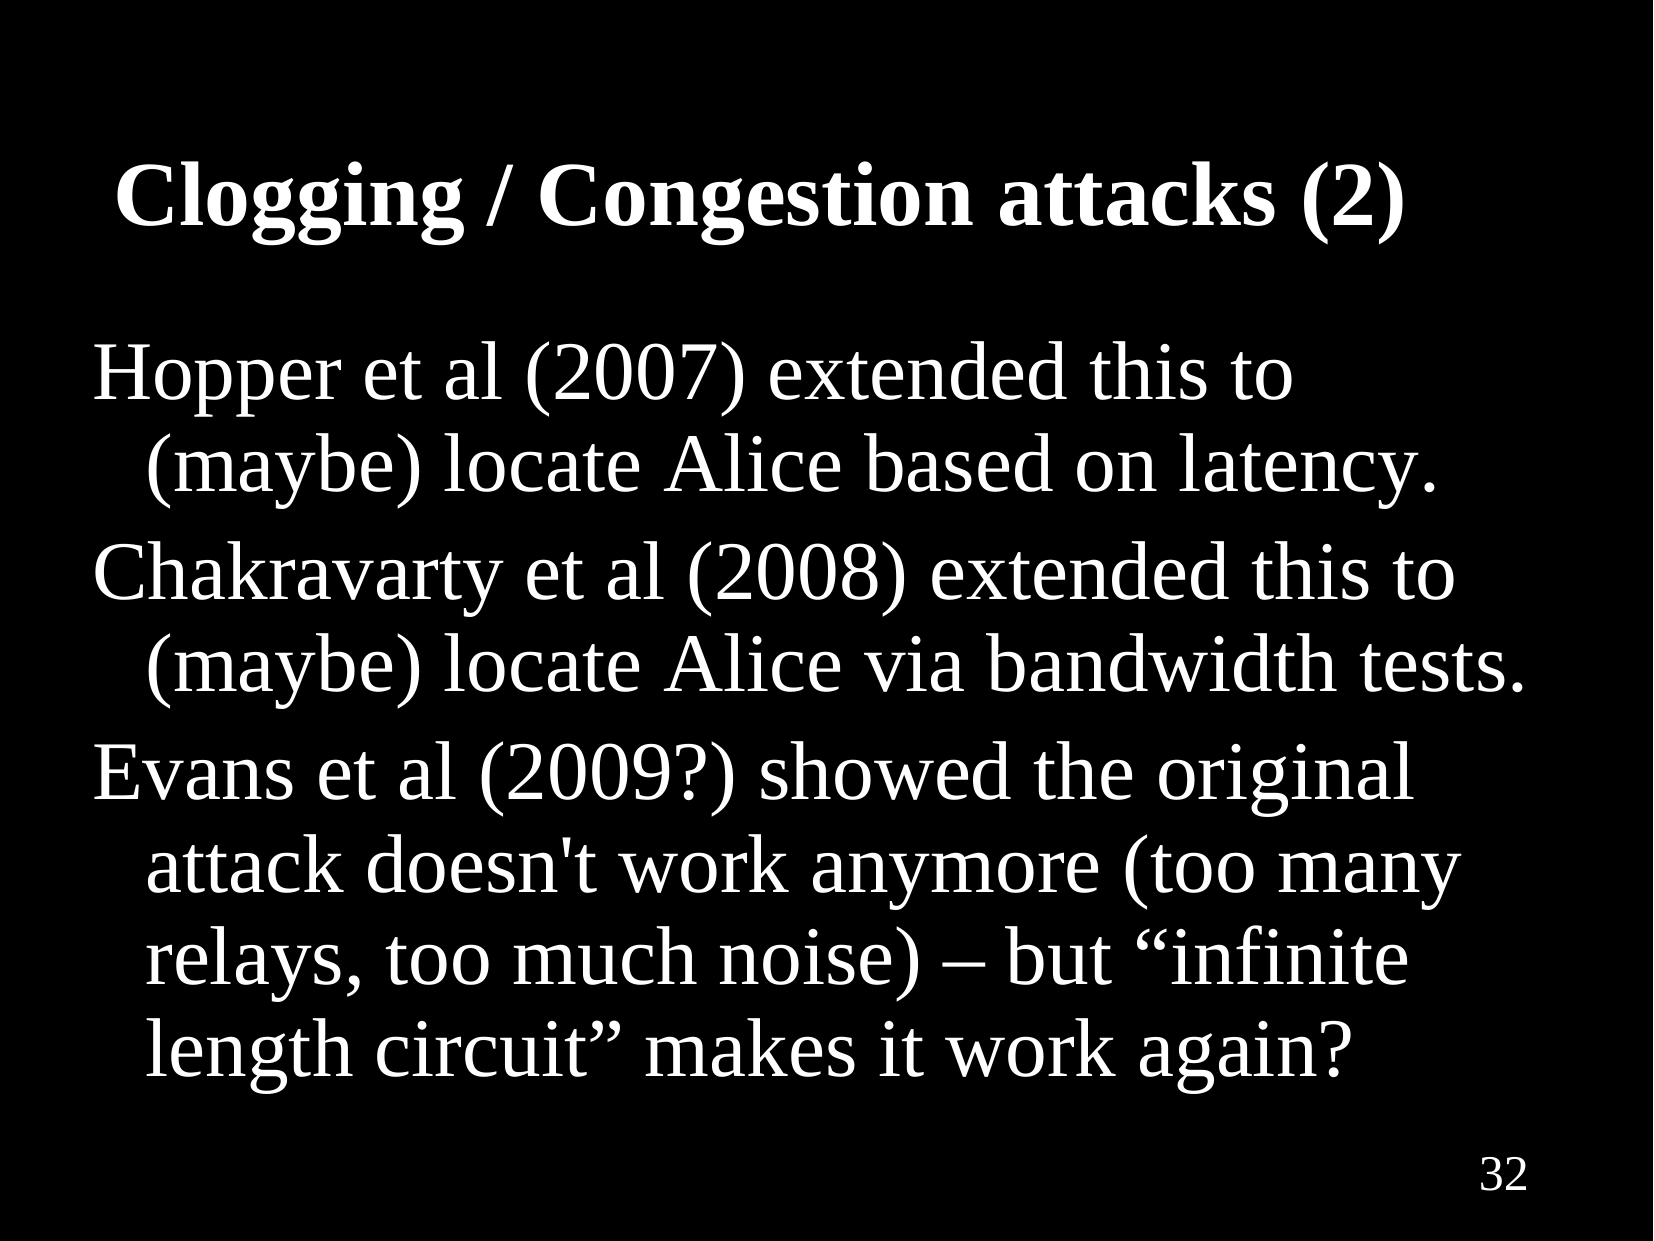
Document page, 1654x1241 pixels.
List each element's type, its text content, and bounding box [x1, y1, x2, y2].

list Hopper et al (2007) extended this to (maybe) locate Alice based on latency. Chakravarty et al (2008) extended this to (maybe) locate Alice via bandwidth tests. Evans et al (2009?) showed the original attack doesn't work anymore (too many relays, too much noise) – but “infinite length circuit” makes it work again? [74, 325, 1540, 1123]
title Clogging / Congestion attacks (2) [99, 100, 1423, 288]
